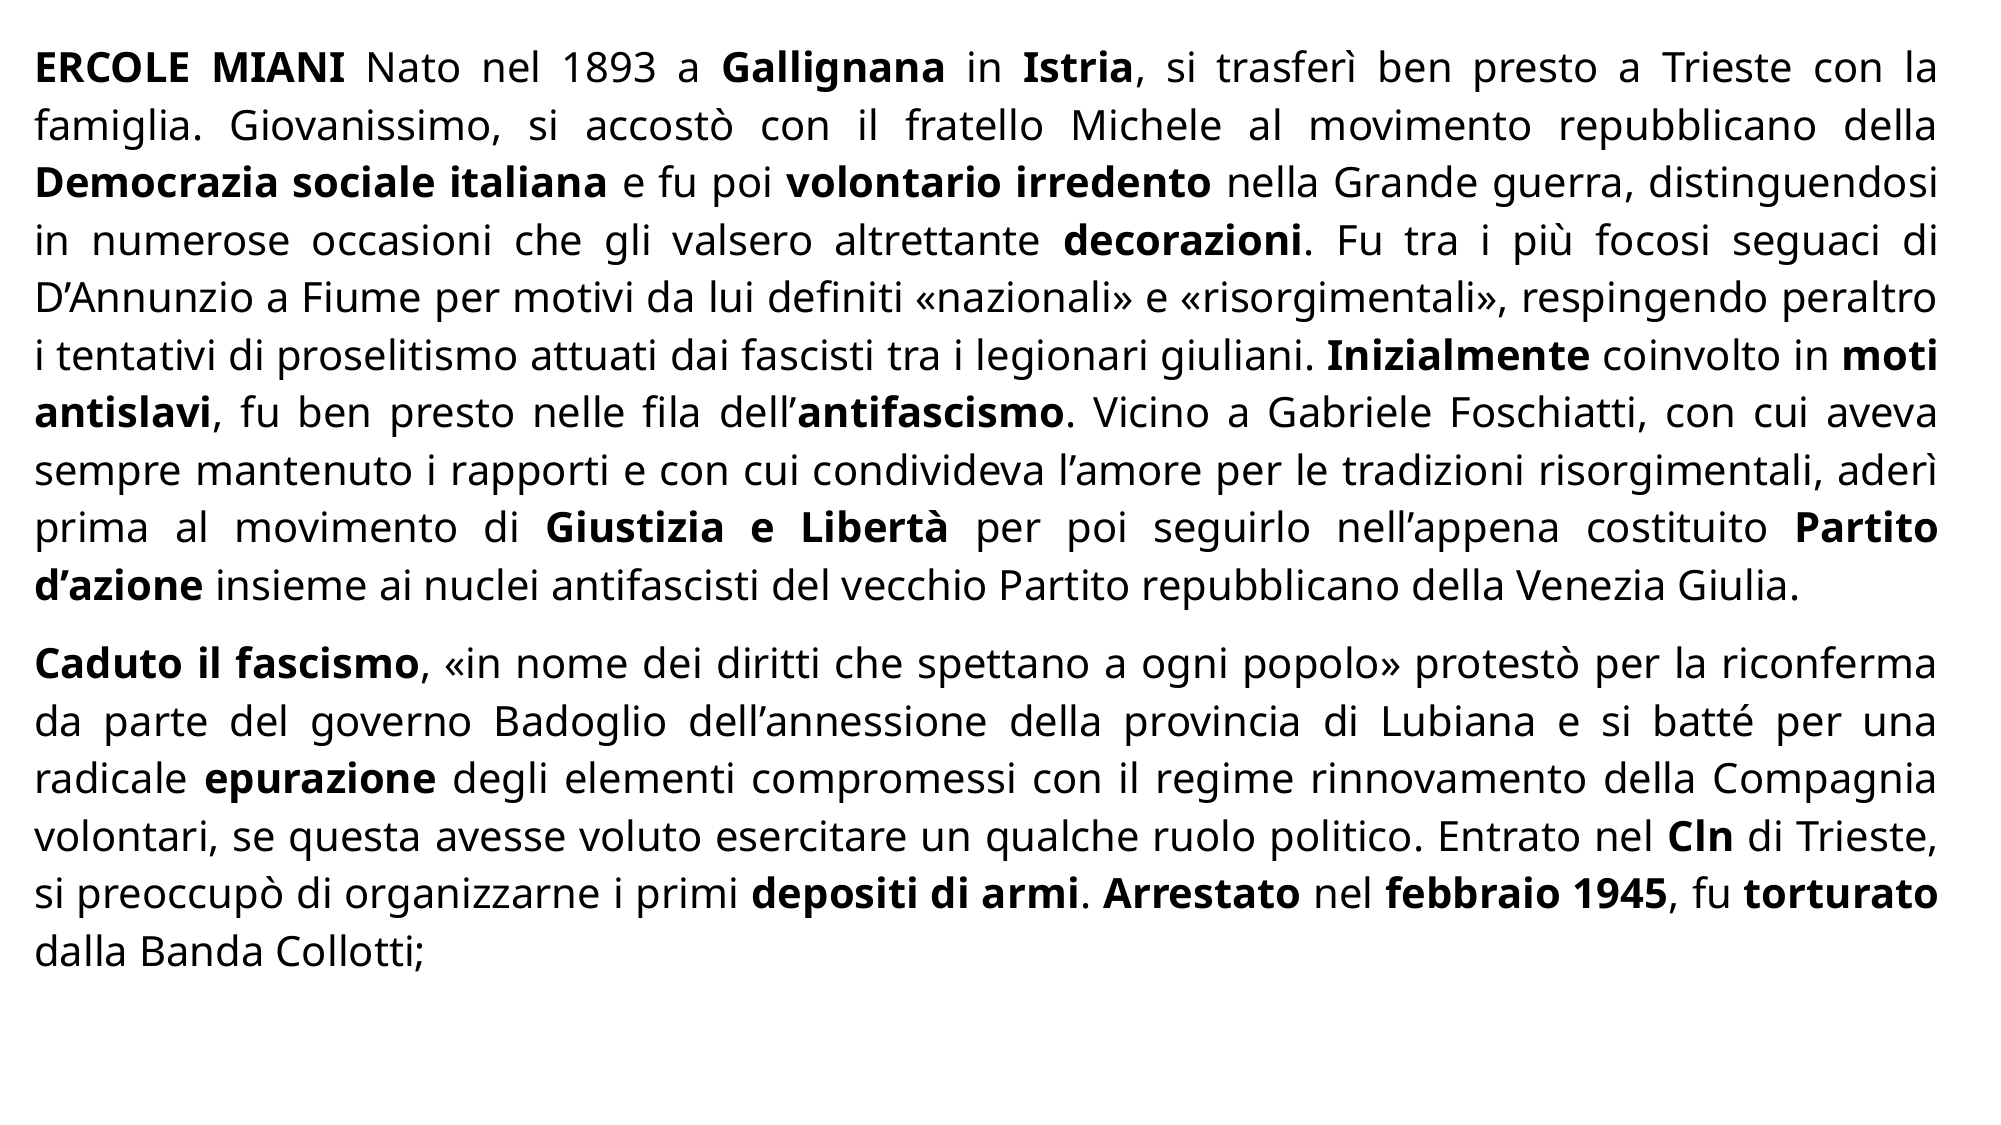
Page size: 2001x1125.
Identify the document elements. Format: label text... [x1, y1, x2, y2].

text_box ERCOLE MIANI Nato nel 1893 a Gallignana in Istria, si trasferì ben presto a Trieste con la famiglia. Giovanissimo, si accostò con il fratello Michele al movimento repubblicano della Democrazia sociale italiana e fu poi volontario irredento nella Grande guerra, distinguendosi in numerose occasioni che gli valsero altrettante decorazioni. Fu tra i più focosi seguaci di D’Annunzio a Fiume per motivi da lui definiti «nazionali» e «risorgimentali», respingendo peraltro i tentativi di proselitismo attuati dai fascisti tra i legionari giuliani. Inizialmente coinvolto in moti antislavi, fu ben presto nelle fila dell’antifascismo. Vicino a Gabriele Foschiatti, con cui aveva sempre mantenuto i rapporti e con cui condivideva l’amore per le tradizioni risorgimentali, aderì prima al movimento di Giustizia e Libertà per poi seguirlo nell’appena costituito Partito d’azione insieme ai nuclei antifascisti del vecchio Partito repubblicano della Venezia Giulia. Caduto il fascismo, «in nome dei diritti che spettano a ogni popolo» protestò per la riconferma da parte del governo Badoglio dell’annessione della provincia di Lubiana e si batté per una radicale epurazione degli elementi compromessi con il regime rinnovamento della Compagnia volontari, se questa avesse voluto esercitare un qualche ruolo politico. Entrato nel Cln di Trieste, si preoccupò di organizzarne i primi depositi di armi. Arrestato nel febbraio 1945, fu torturato dalla Banda Collotti; [19, 26, 1955, 996]
